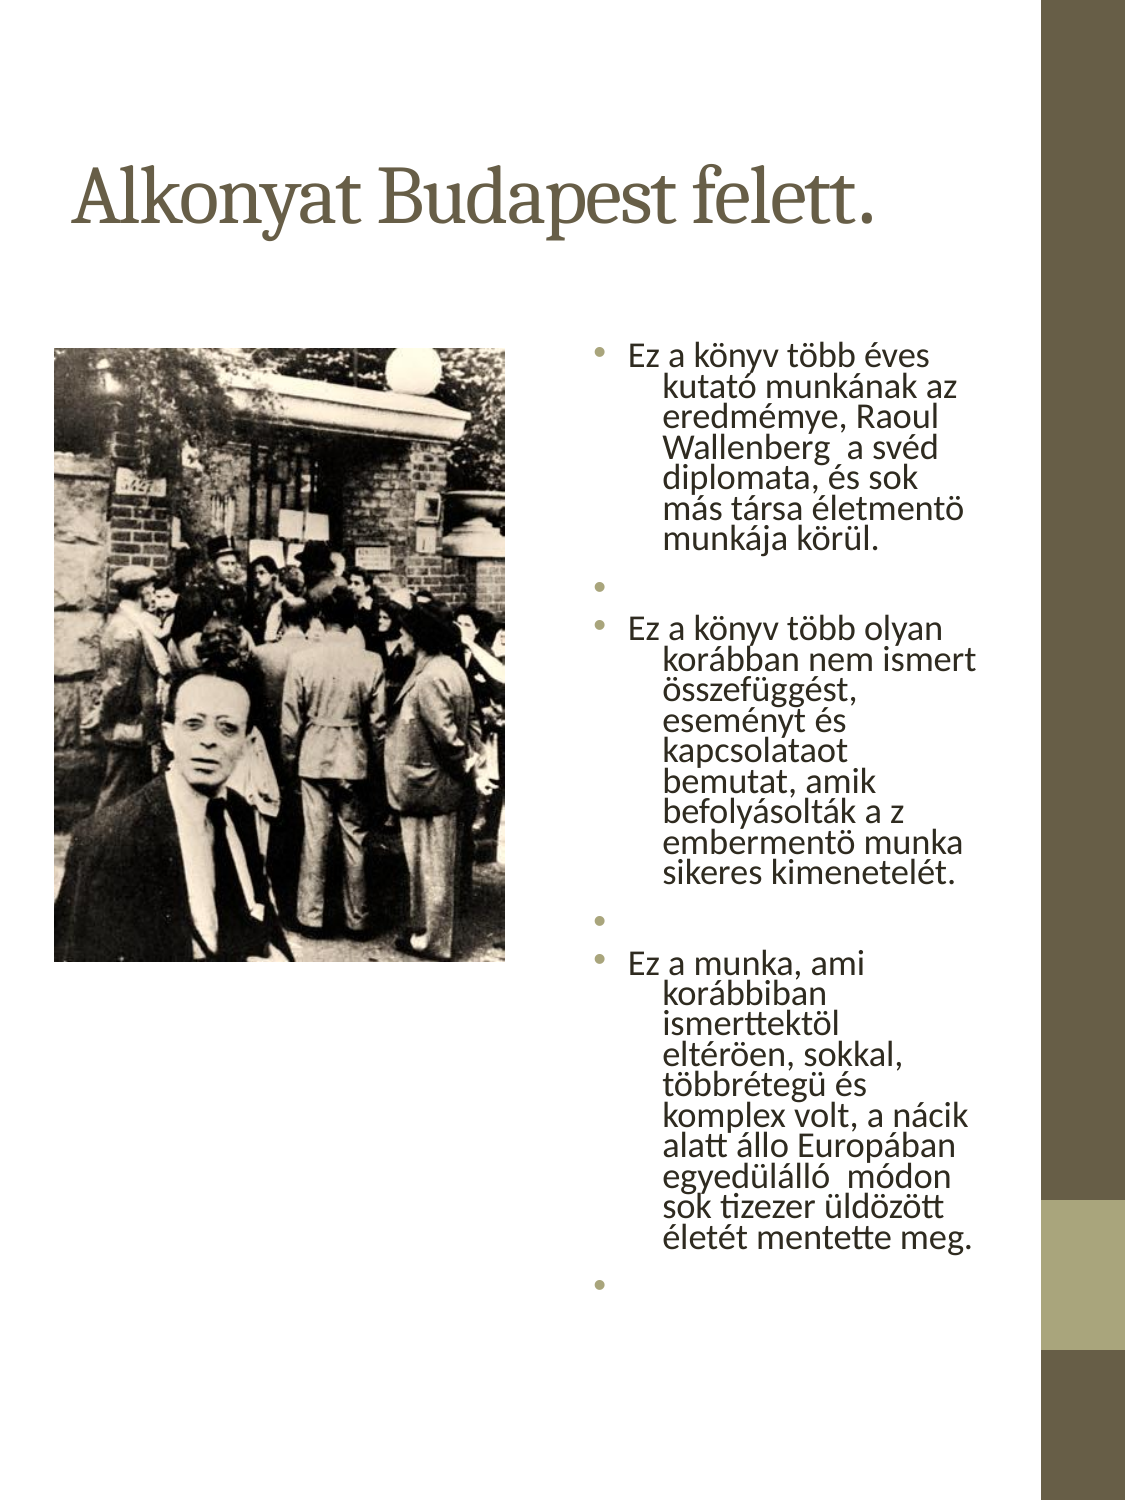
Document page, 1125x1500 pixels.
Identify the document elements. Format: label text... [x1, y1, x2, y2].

picture [54, 348, 505, 962]
title Alkonyat Budapest felett. [56, 60, 994, 311]
list Ez a könyv több éves kutató munkának az eredmémye, Raoul Wallenberg a svéd diplomata, és sok más társa életmentö munkája körül. Ez a könyv több olyan korábban nem ismert összefüggést, eseményt és kapcsolataot bemutat, amik befolyásolták a z embermentö munka sikeres kimenetelét. Ez a munka, ami korábbiban ismerttektöl eltéröen, sokkal, többrétegü és komplex volt, a nácik alatt állo Europában egyedülálló módon sok tizezer üldözött életét mentette meg. [543, 336, 994, 1341]
